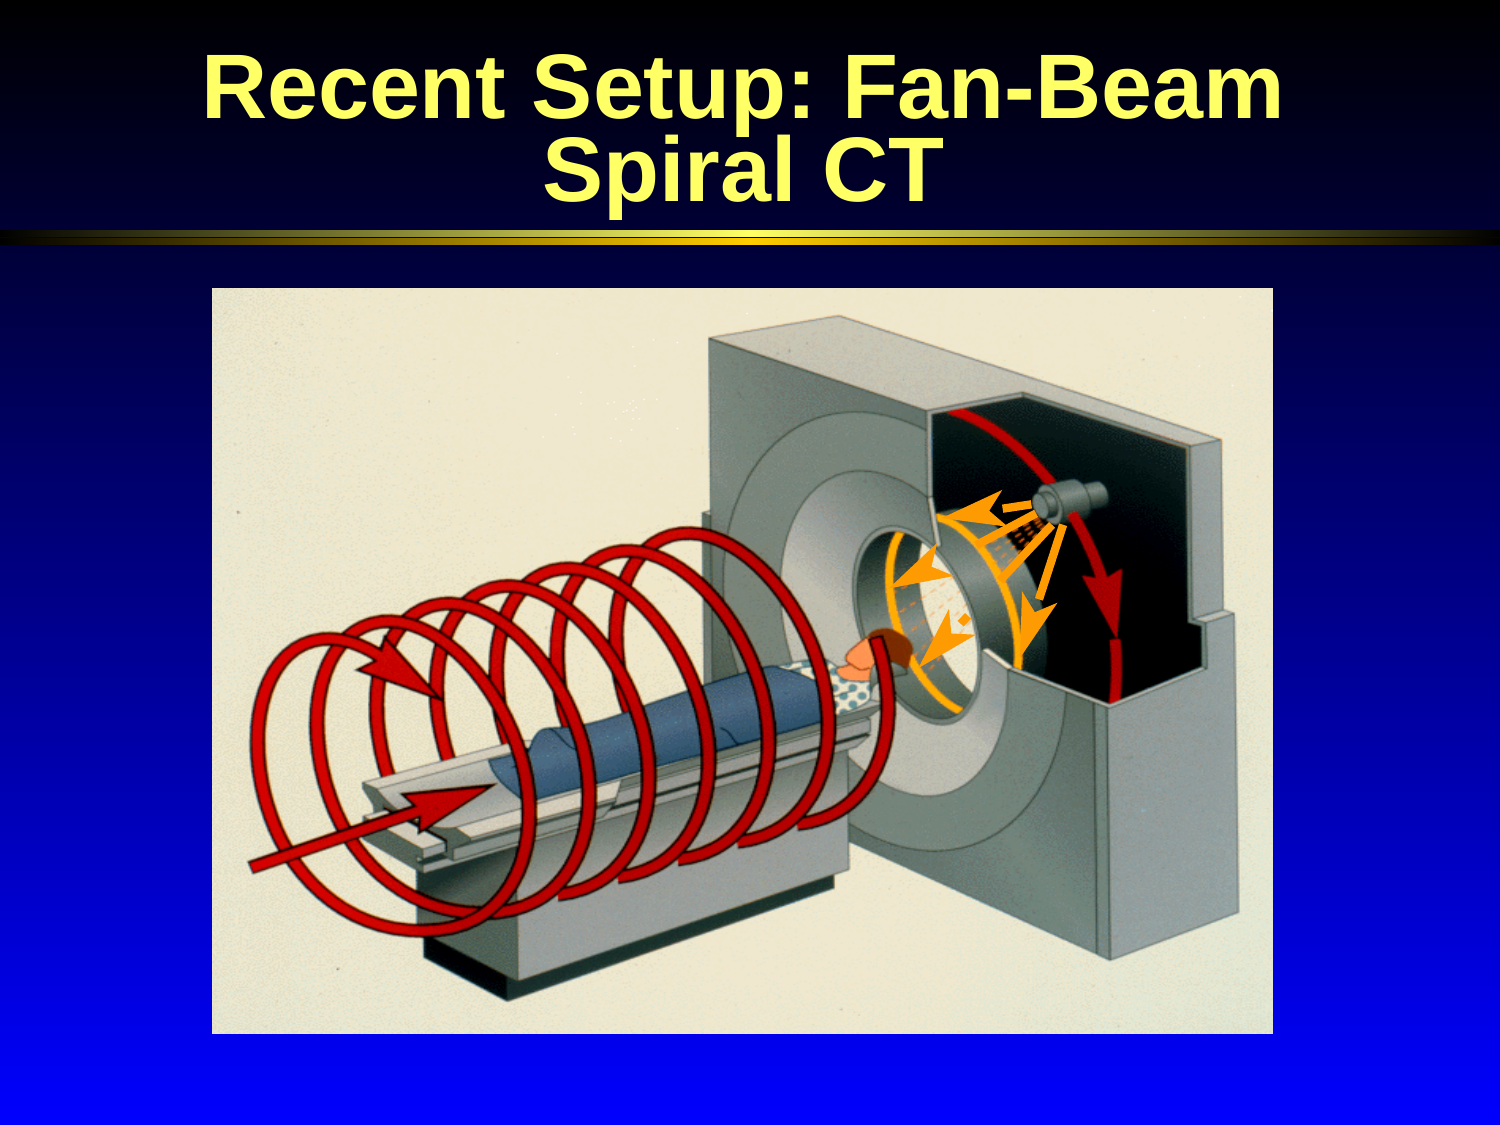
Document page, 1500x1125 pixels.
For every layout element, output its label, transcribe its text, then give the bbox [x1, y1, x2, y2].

picture [212, 288, 1273, 1034]
title Recent Setup: Fan-Beam Spiral CT [99, 25, 1388, 225]
